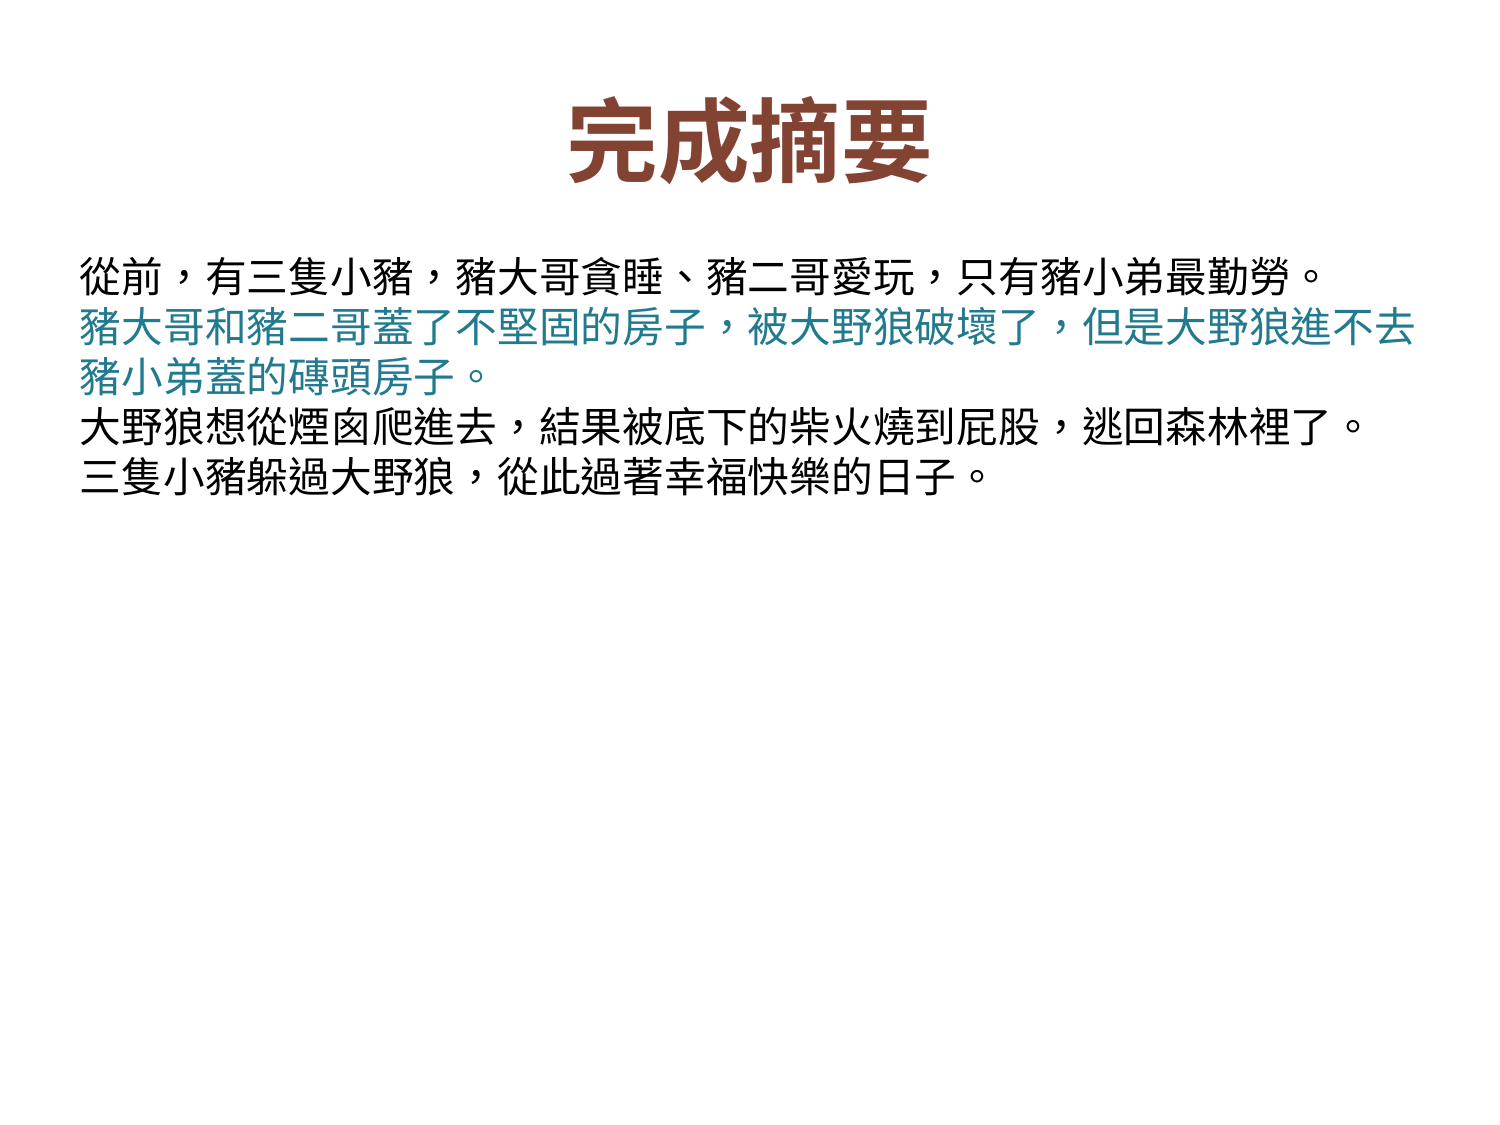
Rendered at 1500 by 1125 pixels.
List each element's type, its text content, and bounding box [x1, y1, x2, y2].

text_box 從前，有三隻小豬，豬大哥貪睡、豬二哥愛玩，只有豬小弟最勤勞。 豬大哥和豬二哥蓋了不堅固的房子，被大野狼破壞了，但是大野狼進不去豬小弟蓋的磚頭房子。 大野狼想從煙囪爬進去，結果被底下的柴火燒到屁股，逃回森林裡了。 三隻小豬躲過大野狼，從此過著幸福快樂的日子。 [65, 244, 1447, 509]
title 完成摘要 [75, 45, 1426, 233]
